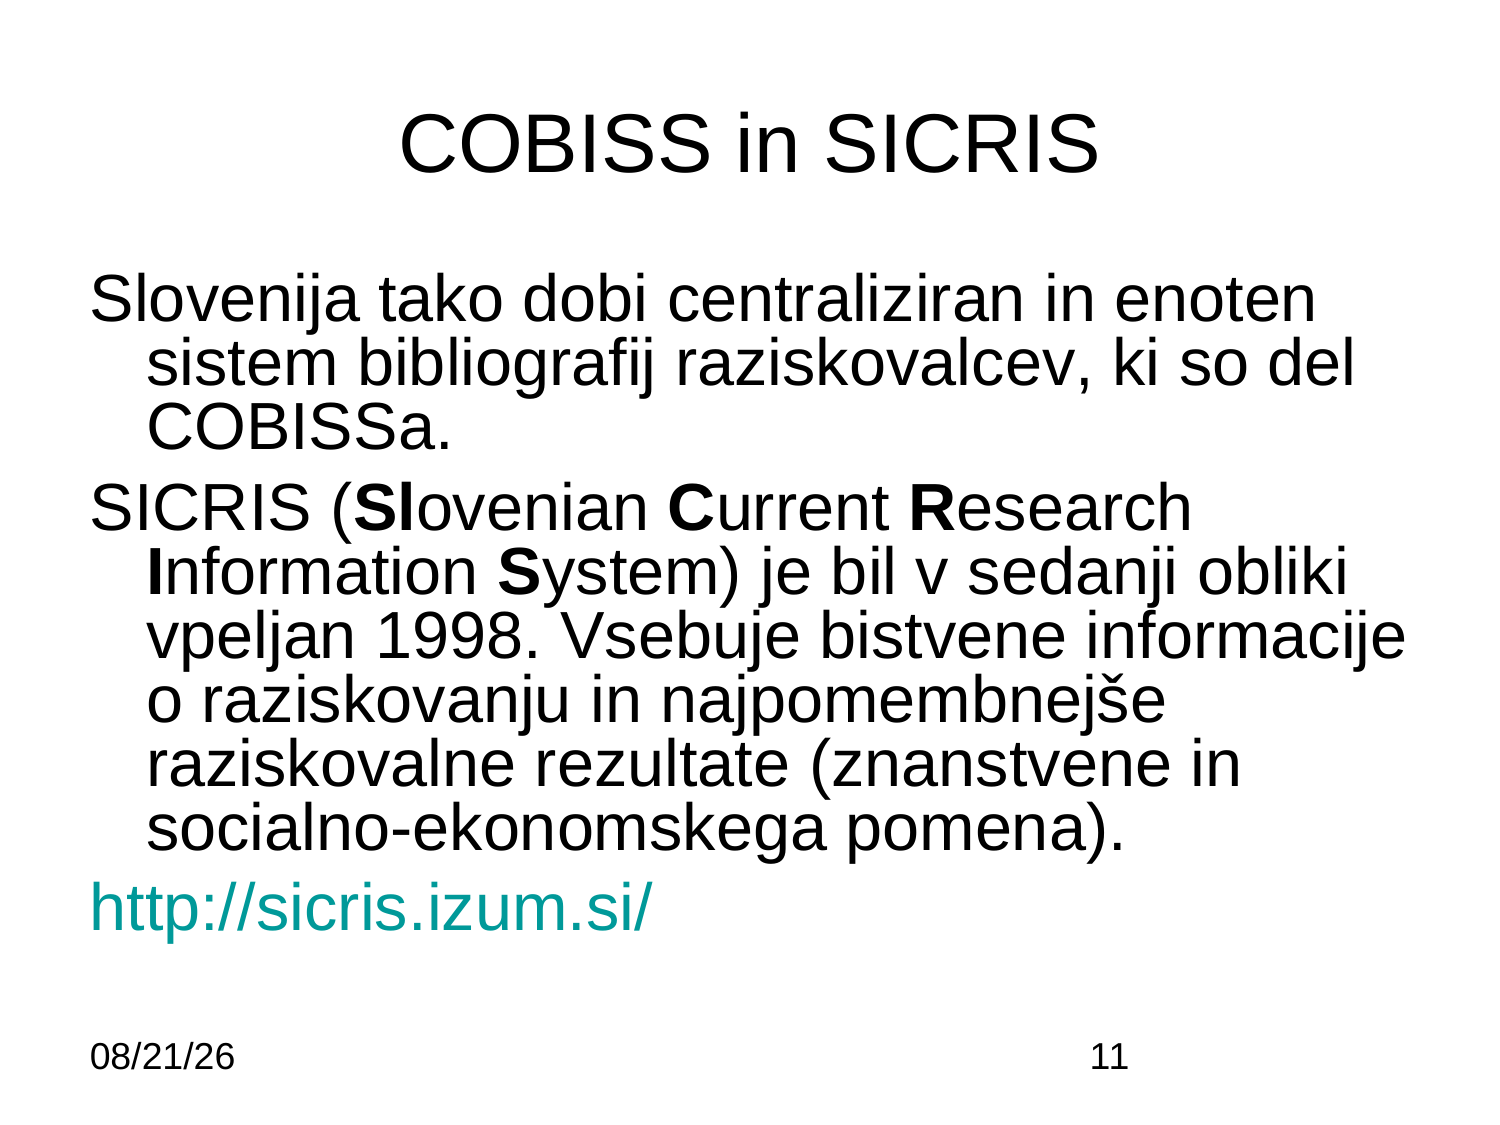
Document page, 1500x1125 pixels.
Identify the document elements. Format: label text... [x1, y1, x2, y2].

title COBISS in SICRIS [75, 45, 1426, 233]
list Slovenija tako dobi centraliziran in enoten sistem bibliografij raziskovalcev, ki so del COBISSa. SICRIS (Slovenian Current Research Information System) je bil v sedanji obliki vpeljan 1998. Vsebuje bistvene informacije o raziskovanju in najpomembnejše raziskovalne rezultate (znanstvene in socialno-ekonomskega pomena). http://sicris.izum.si/ [75, 262, 1426, 1015]
